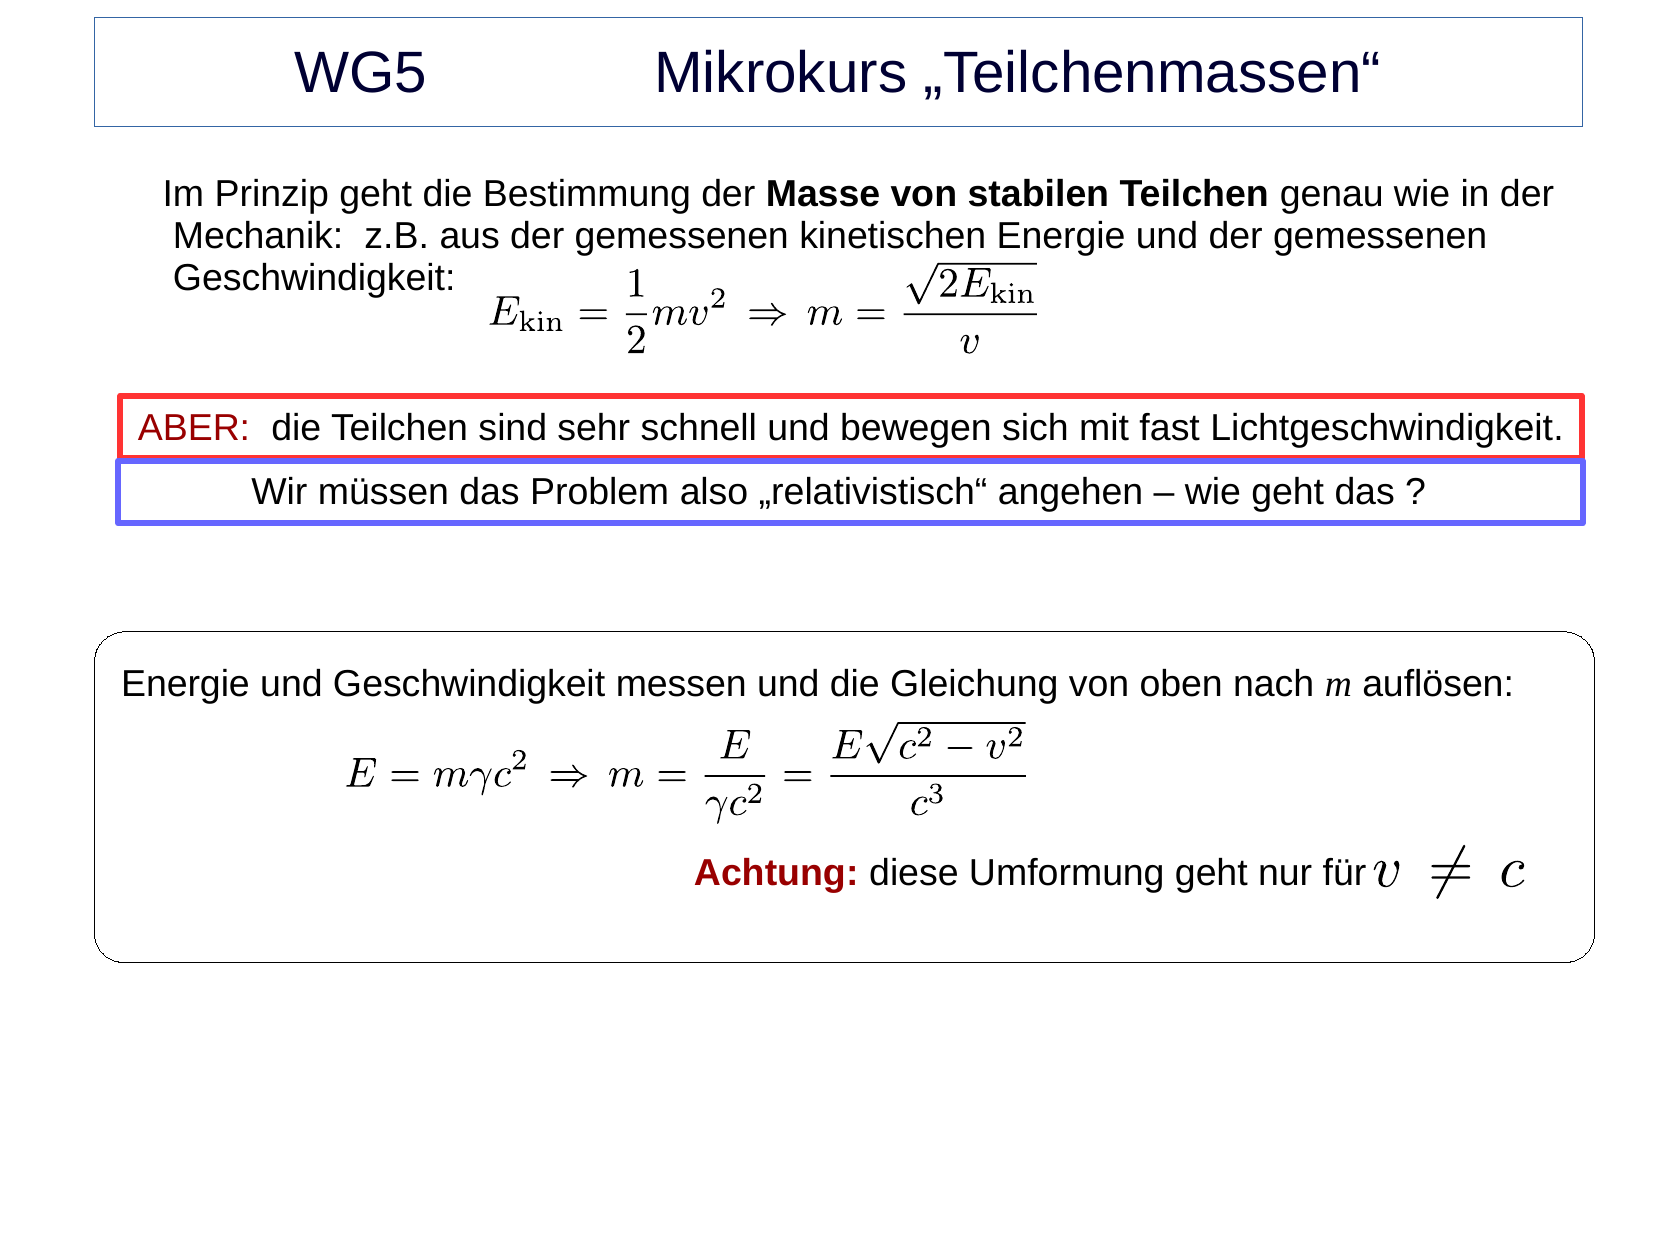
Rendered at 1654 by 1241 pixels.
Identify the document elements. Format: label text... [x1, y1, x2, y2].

text_box [1372, 844, 1525, 900]
text_box [487, 262, 1037, 354]
text_box Im Prinzip geht die Bestimmung der Masse von stabilen Teilchen genau wie in der Mechanik: z.B. aus der gemessenen kinetischen Energie und der gemessenen Geschwindigkeit: [147, 165, 1569, 349]
text_box Wir müssen das Problem also „relativistisch“ angehen – wie geht das ? [118, 460, 1583, 524]
text_box Energie und Geschwindigkeit messen und die Gleichung von oben nach m auflösen: [106, 655, 1539, 713]
text_box [344, 722, 1026, 824]
title WG5 Mikrokurs „Teilchenmassen“ [94, 17, 1583, 127]
text_box Achtung: diese Umformung geht nur für [679, 844, 1381, 902]
text_box ABER: die Teilchen sind sehr schnell und bewegen sich mit fast Lichtgeschwindigkeit. [120, 395, 1581, 458]
